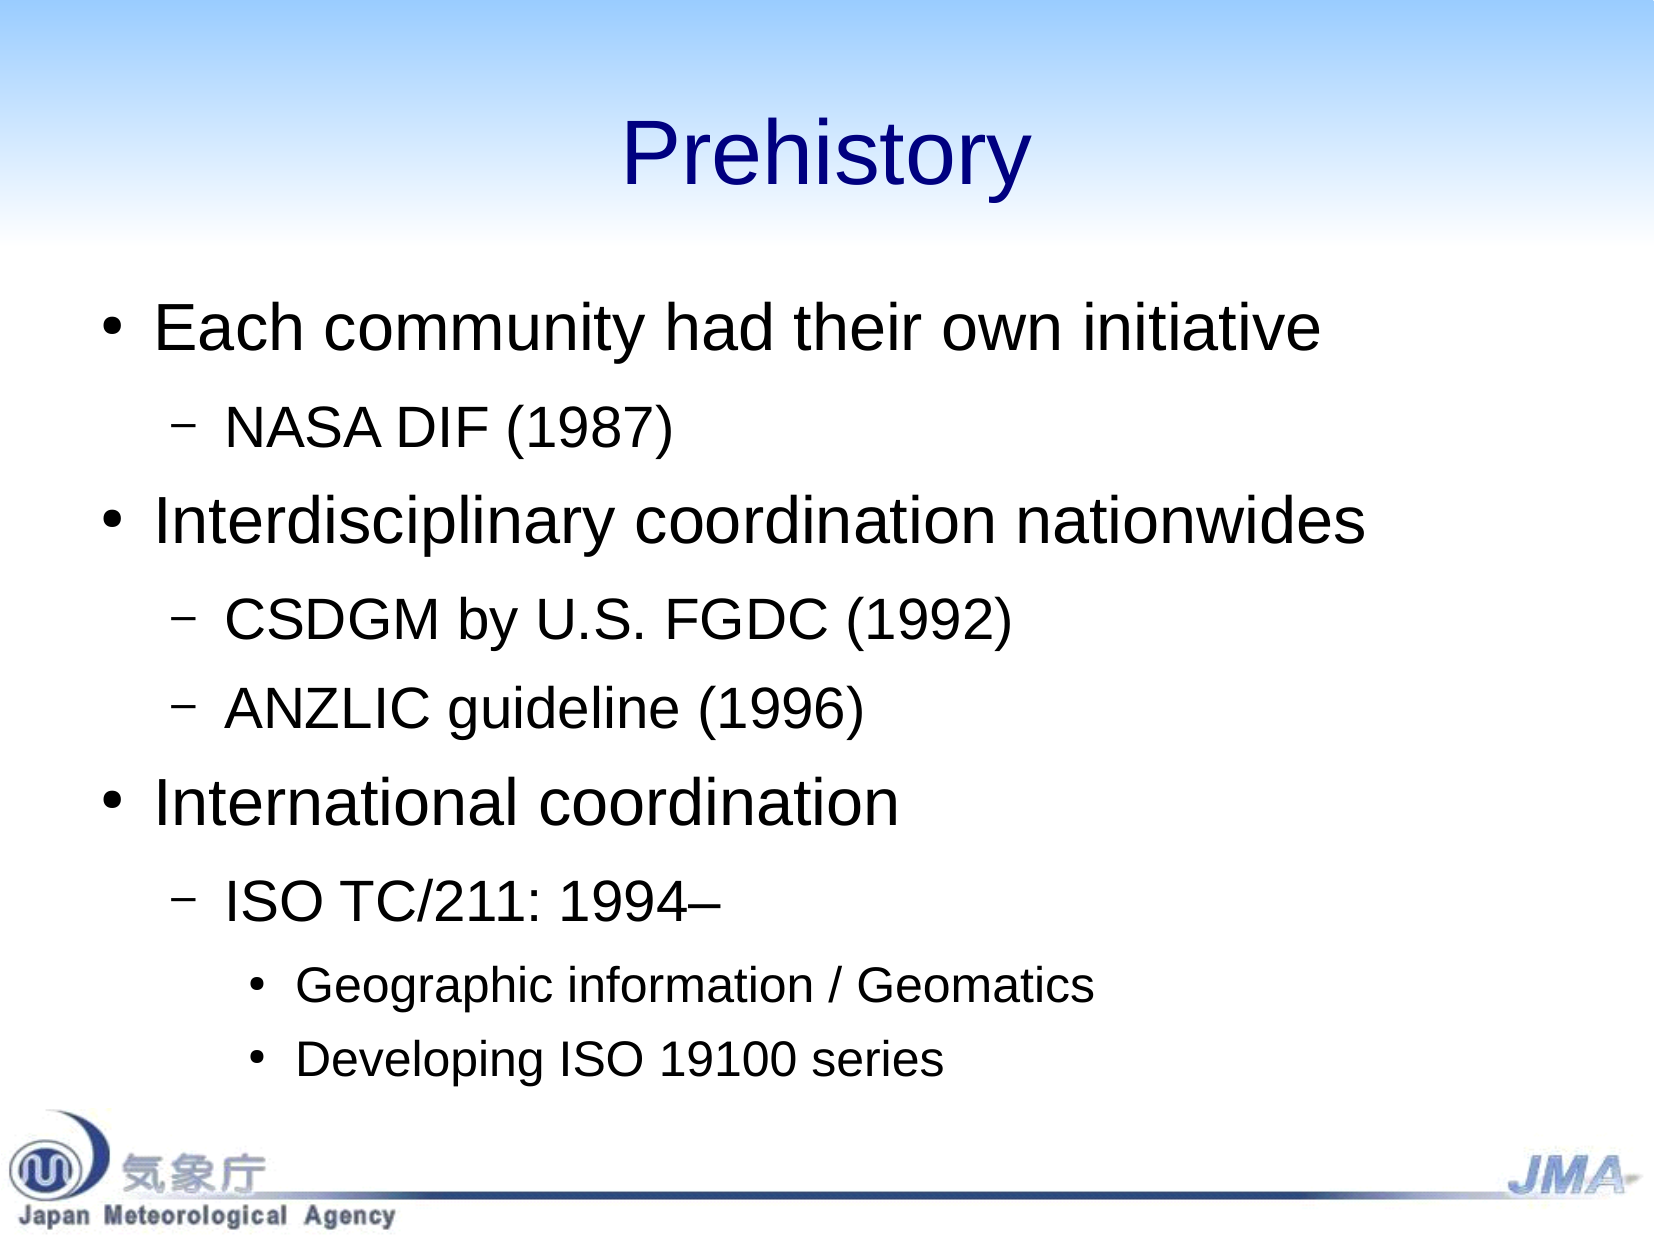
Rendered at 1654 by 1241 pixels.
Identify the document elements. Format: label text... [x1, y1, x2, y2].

picture [1, 1108, 1654, 1241]
list Each community had their own initiative NASA DIF (1987) Interdisciplinary coordination nationwides CSDGM by U.S. FGDC (1992) ANZLIC guideline (1996) International coordination ISO TC/211: 1994– Geographic information / Geomatics Developing ISO 19100 series [82, 290, 1571, 1086]
title Prehistory [82, 49, 1571, 257]
